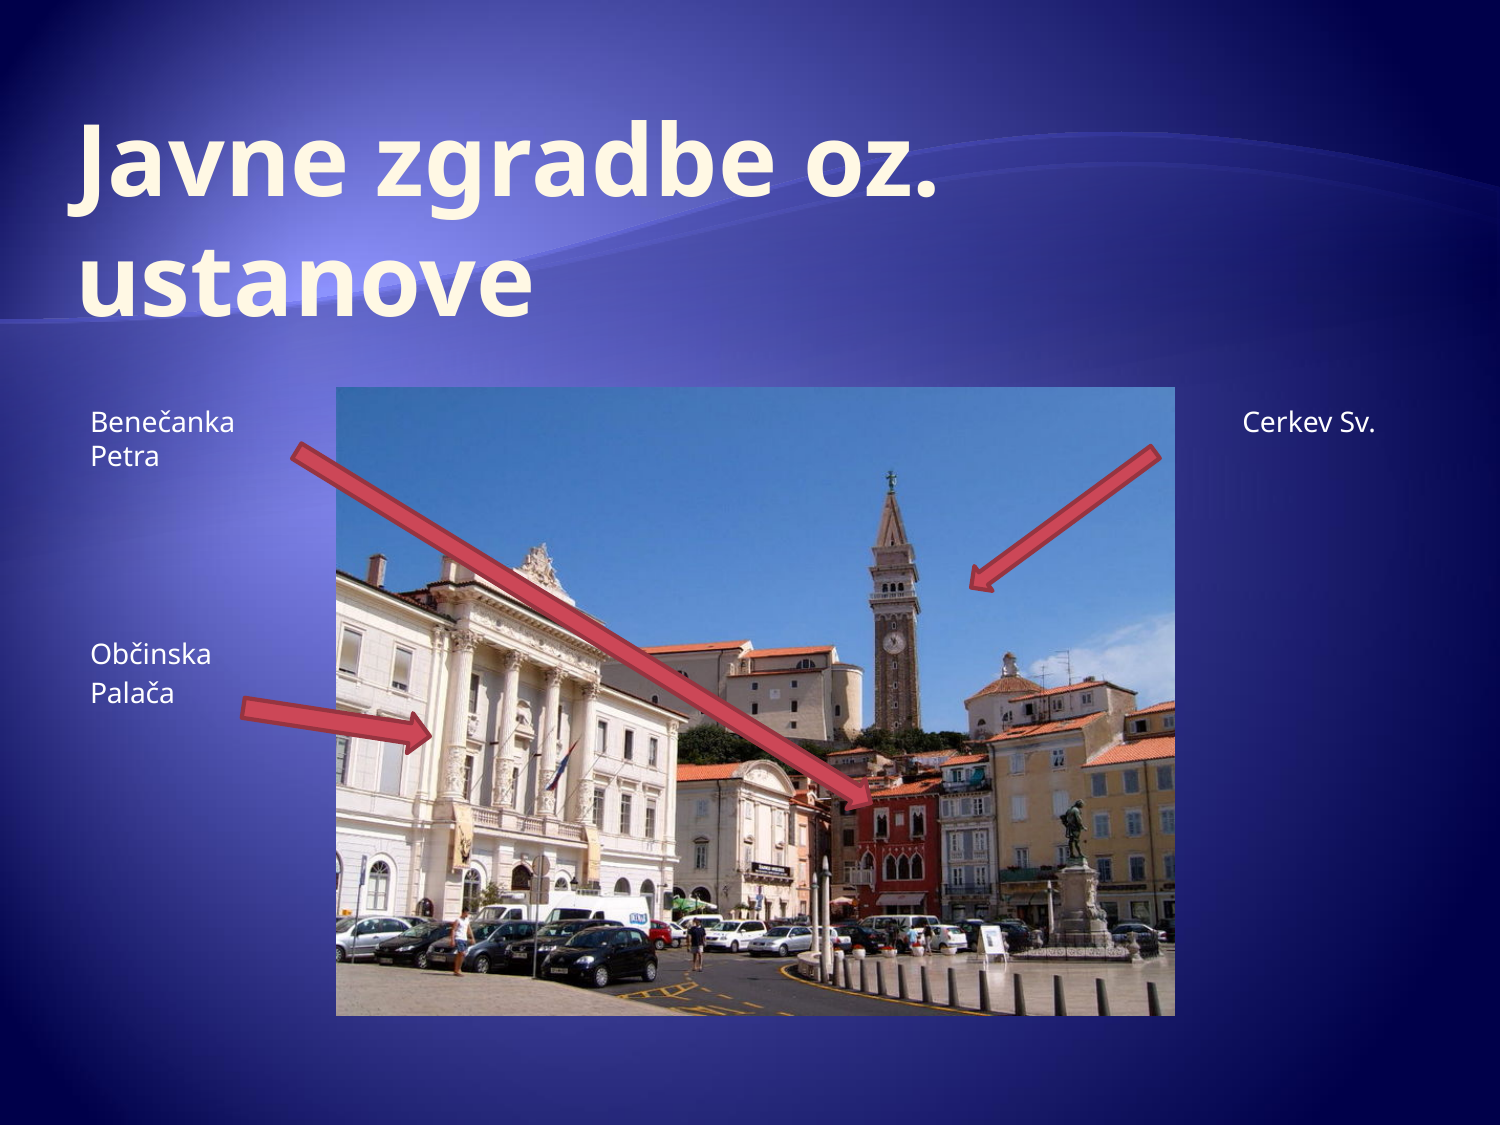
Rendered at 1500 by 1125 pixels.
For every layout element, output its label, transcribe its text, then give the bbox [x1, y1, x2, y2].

text_box [292, 443, 871, 809]
text_box [971, 445, 1160, 591]
picture [0, 0, 1500, 1125]
text_box [241, 697, 430, 754]
picture [336, 387, 1175, 1016]
list Benečanka Cerkev Sv. Petra Občinska Palača [75, 357, 1425, 1033]
title Javne zgradbe oz. ustanove [75, 87, 1425, 338]
